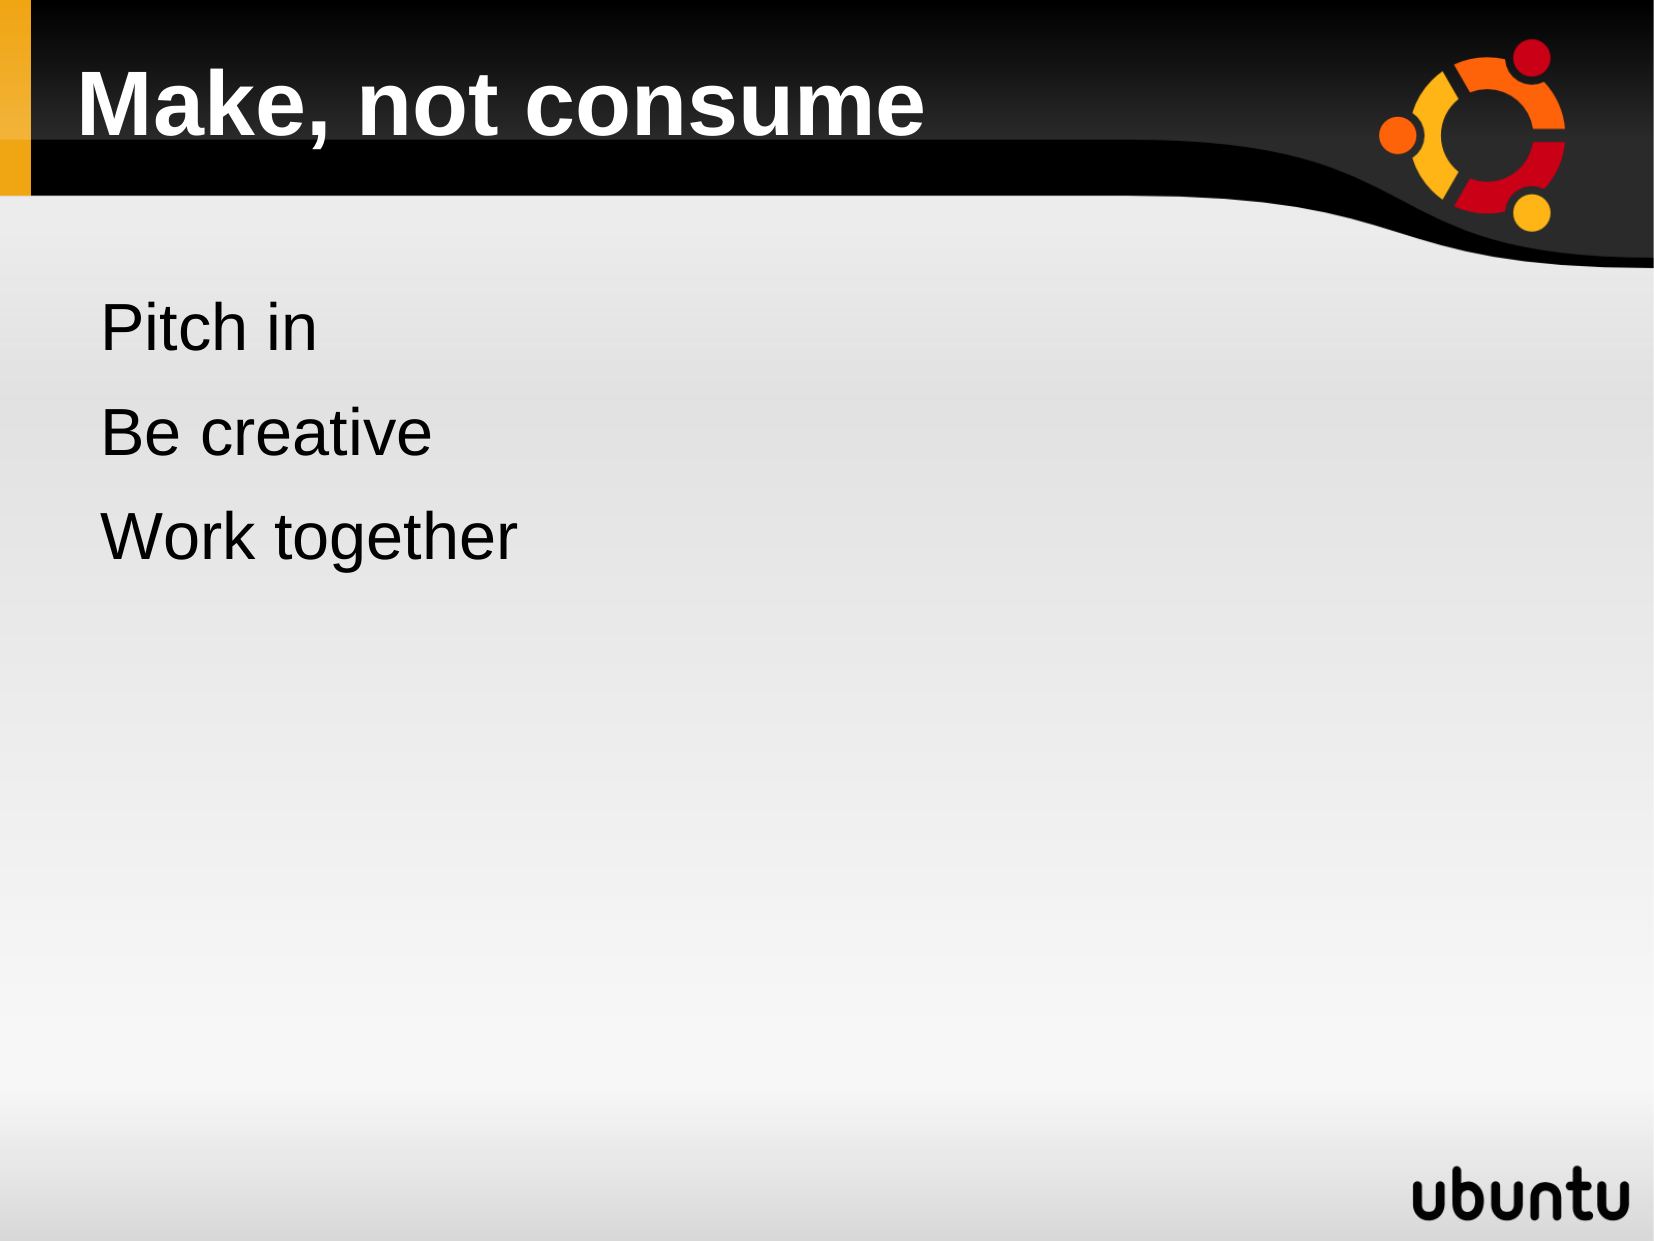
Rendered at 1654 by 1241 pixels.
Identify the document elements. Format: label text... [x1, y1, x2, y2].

picture [0, 0, 1654, 1241]
list Pitch in Be creative Work together [82, 290, 1571, 1109]
title Make, not consume [76, 0, 1565, 208]
